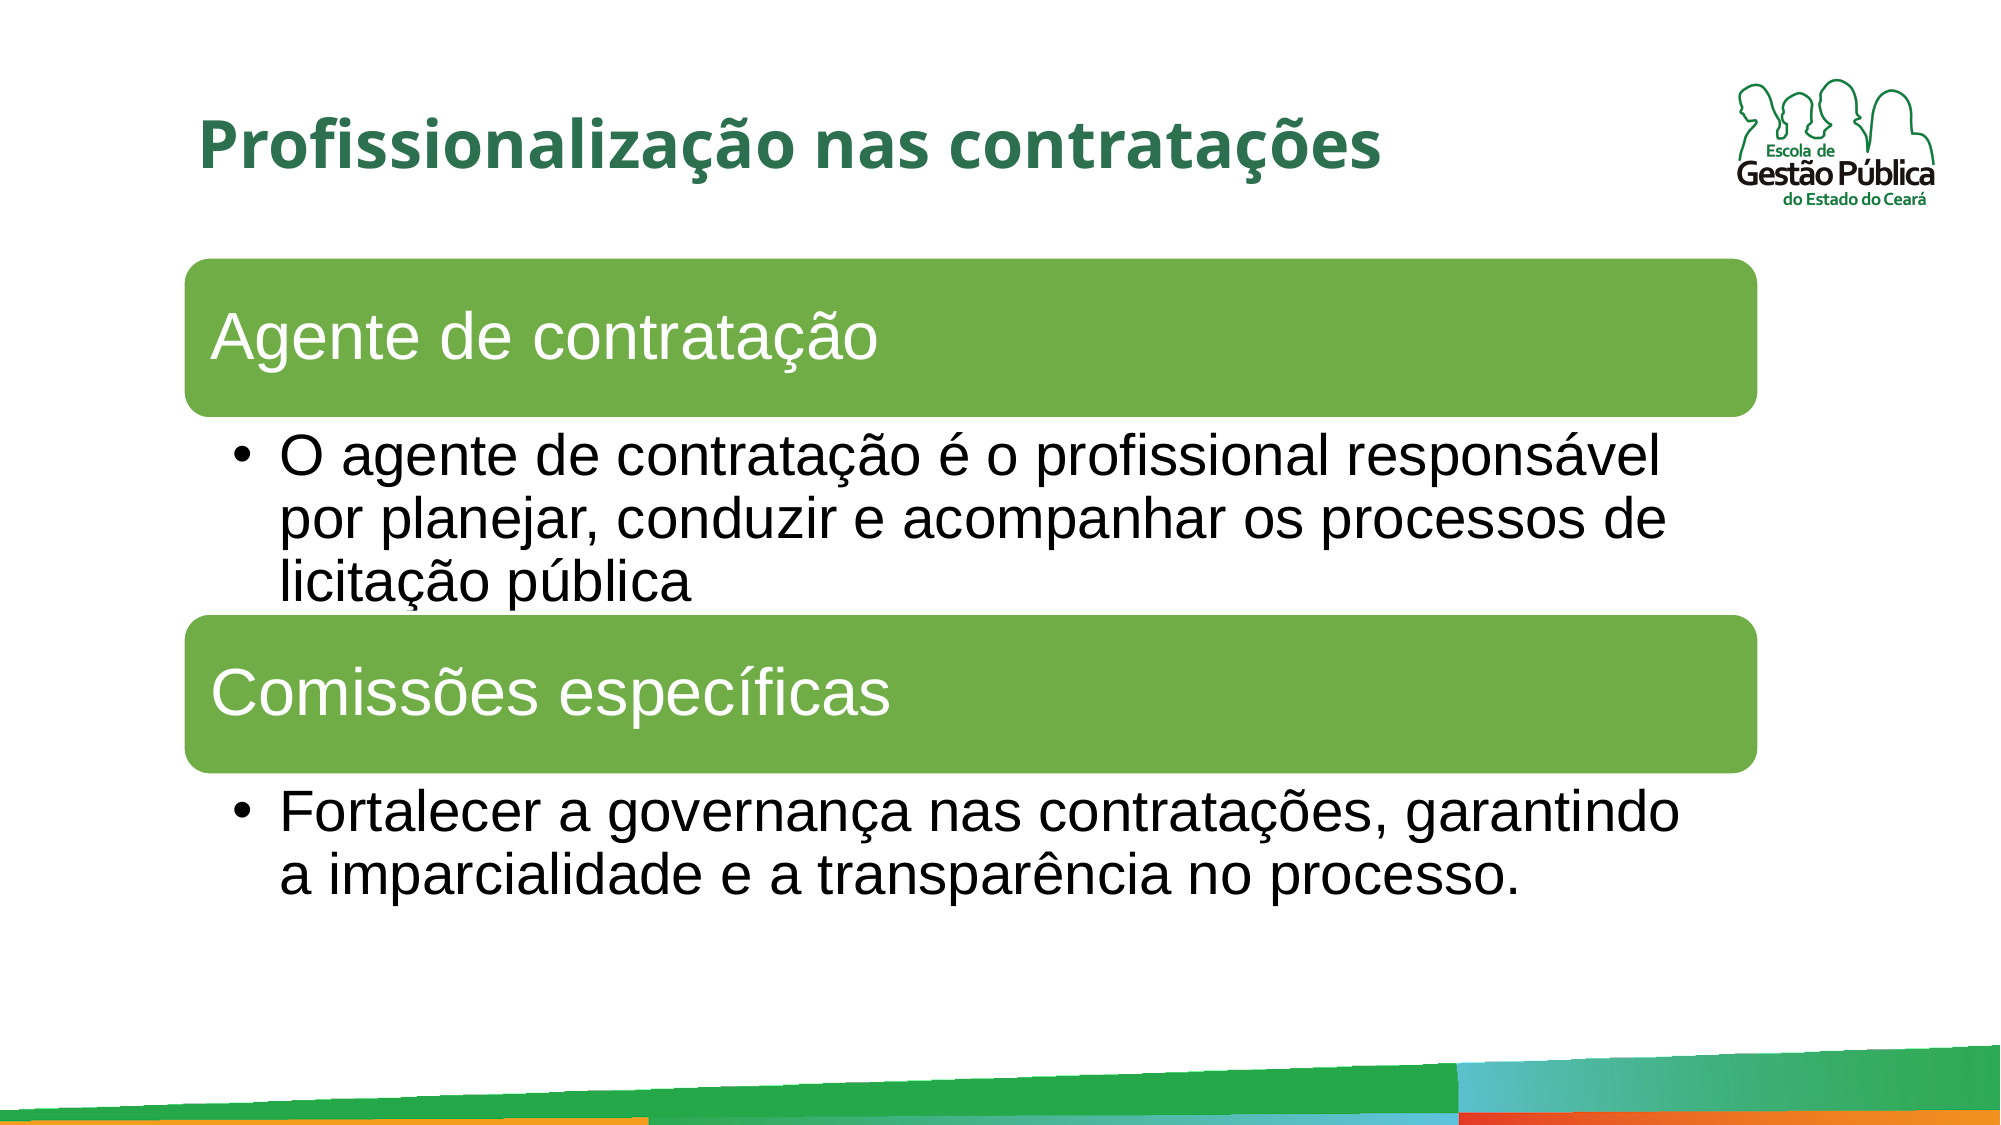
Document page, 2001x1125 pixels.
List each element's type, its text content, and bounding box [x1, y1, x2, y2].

text_box [182, 621, 1751, 775]
picture [1725, 31, 1947, 253]
text_box [182, 265, 190, 411]
text_box O agente de contratação é o profissional responsável por planejar, conduzir e acompanhar os processos de licitação pública [182, 419, 1760, 613]
text_box Comissões específicas [190, 620, 1752, 768]
text_box [1752, 265, 1760, 411]
text_box [1752, 621, 1760, 767]
text_box [191, 256, 1751, 264]
text_box Agente de contratação [190, 264, 1752, 412]
text_box [191, 412, 1751, 419]
picture [0, 1045, 2000, 1125]
text_box Profissionalização nas contratações [182, 94, 1684, 190]
text_box [191, 612, 1751, 620]
text_box Fortalecer a governança nas contratações, garantindo a imparcialidade e a transparência no processo. [182, 775, 1760, 920]
